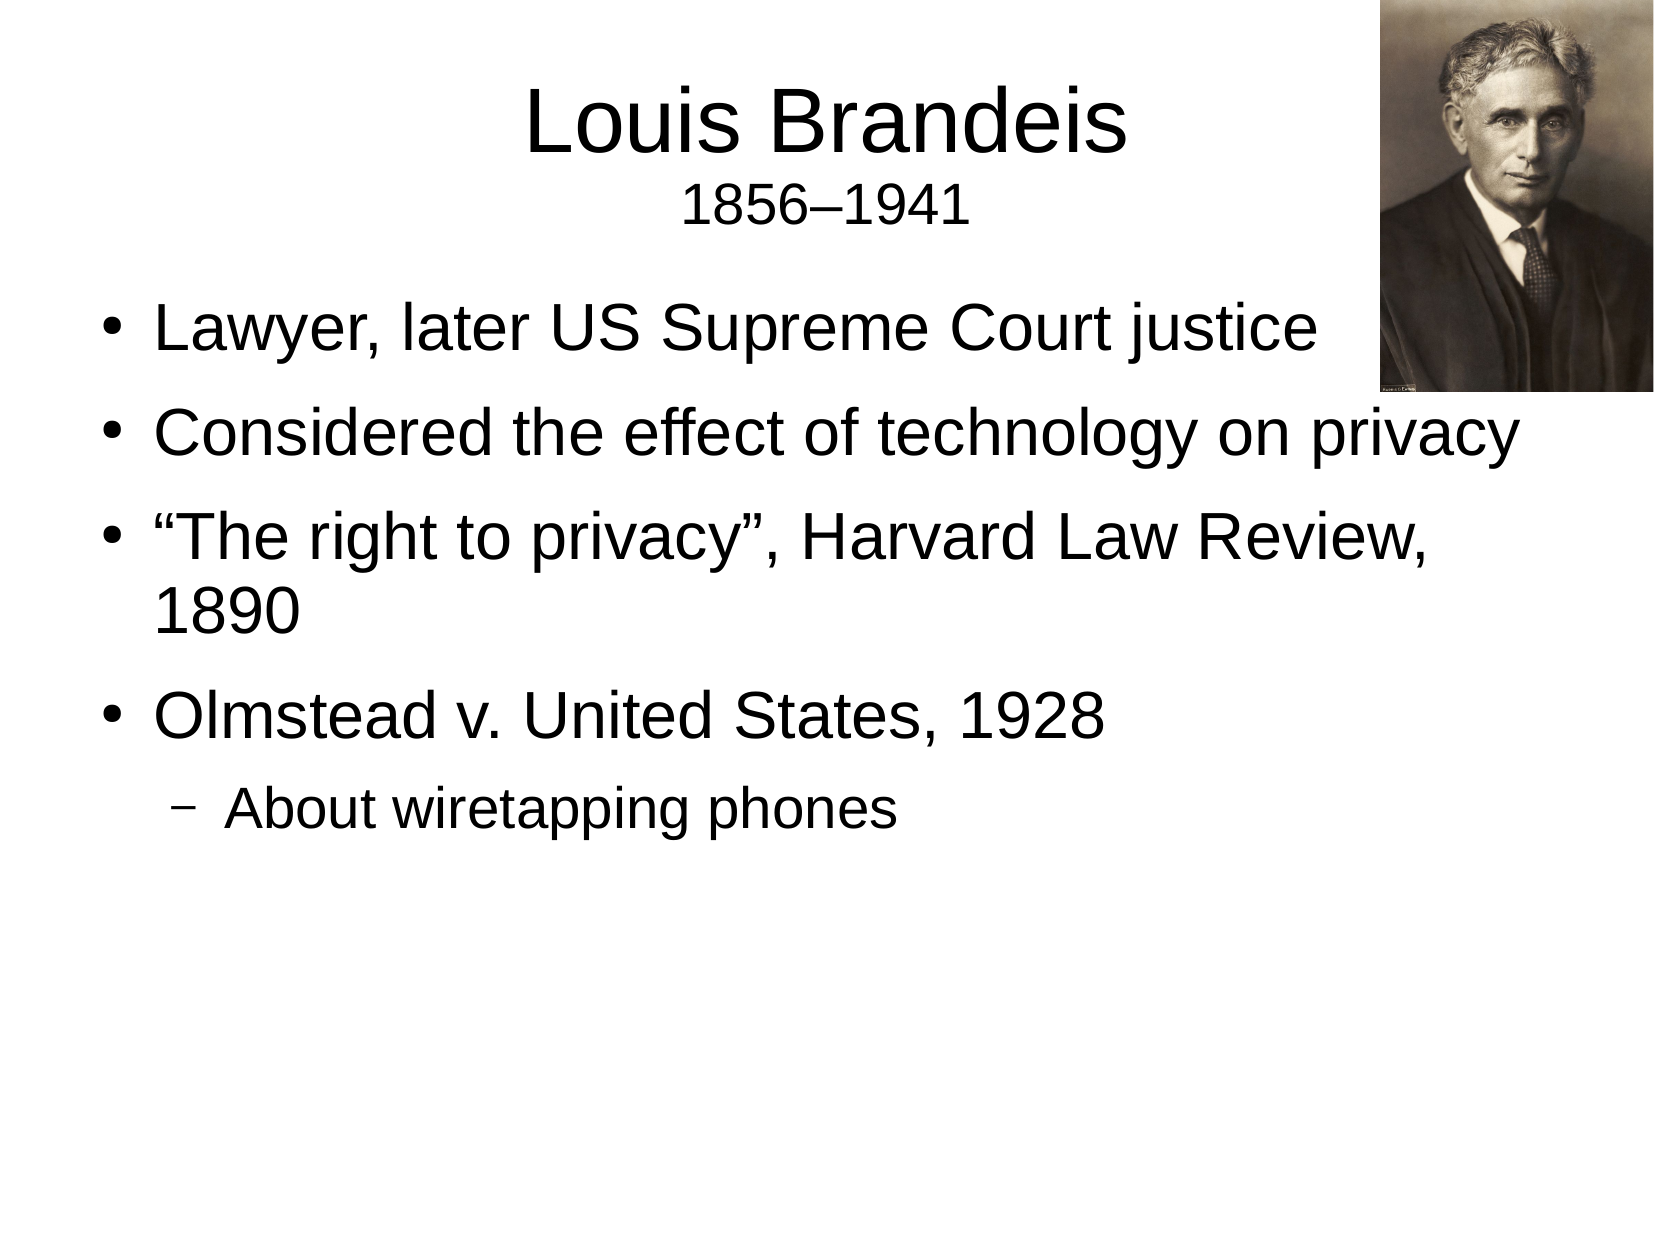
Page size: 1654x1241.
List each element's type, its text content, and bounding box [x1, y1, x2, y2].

list Lawyer, later US Supreme Court justice Considered the effect of technology on privacy “The right to privacy”, Harvard Law Review, 1890 Olmstead v. United States, 1928 About wiretapping phones [82, 290, 1571, 1010]
picture [1380, 0, 1654, 392]
title Louis Brandeis 1856–1941 [82, 49, 1380, 257]
